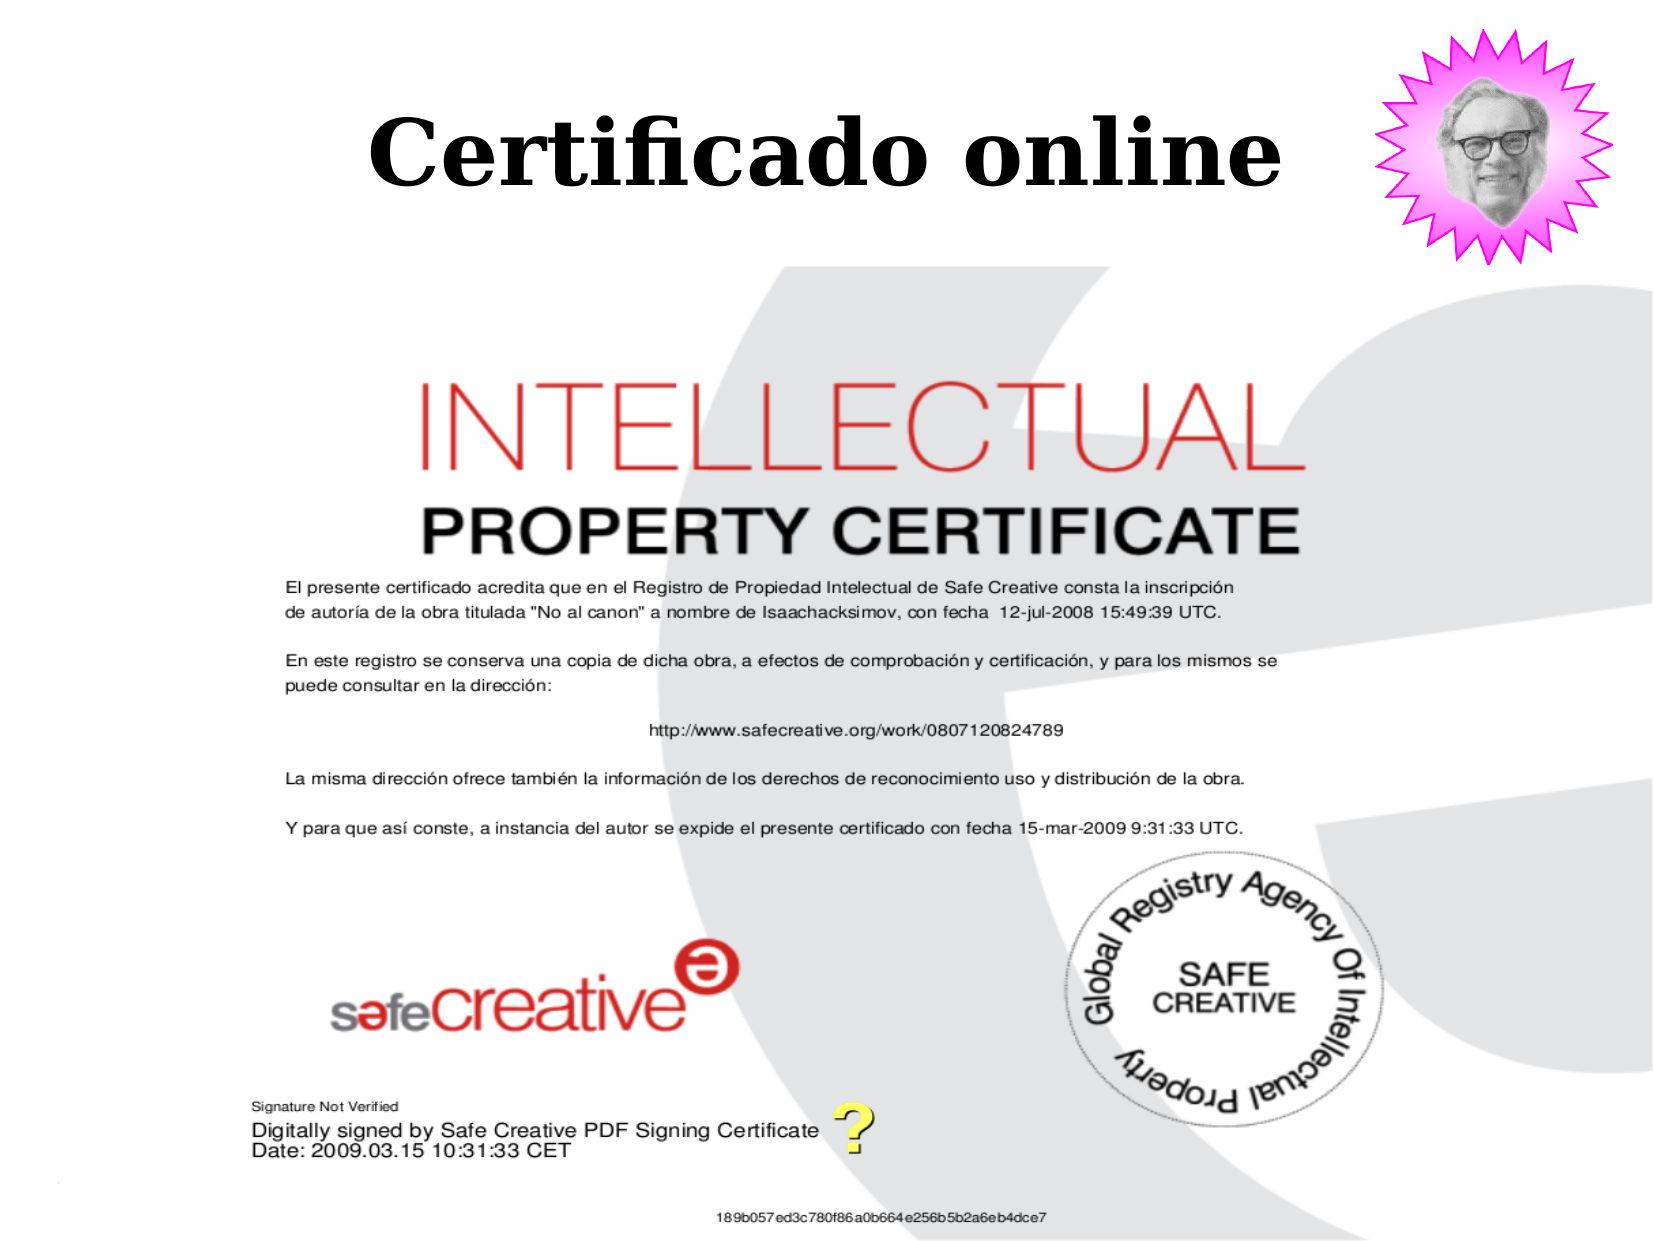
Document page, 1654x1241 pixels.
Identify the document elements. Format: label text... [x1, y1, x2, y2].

picture [58, 29, 1654, 1241]
title Certificado online [82, 49, 1375, 257]
